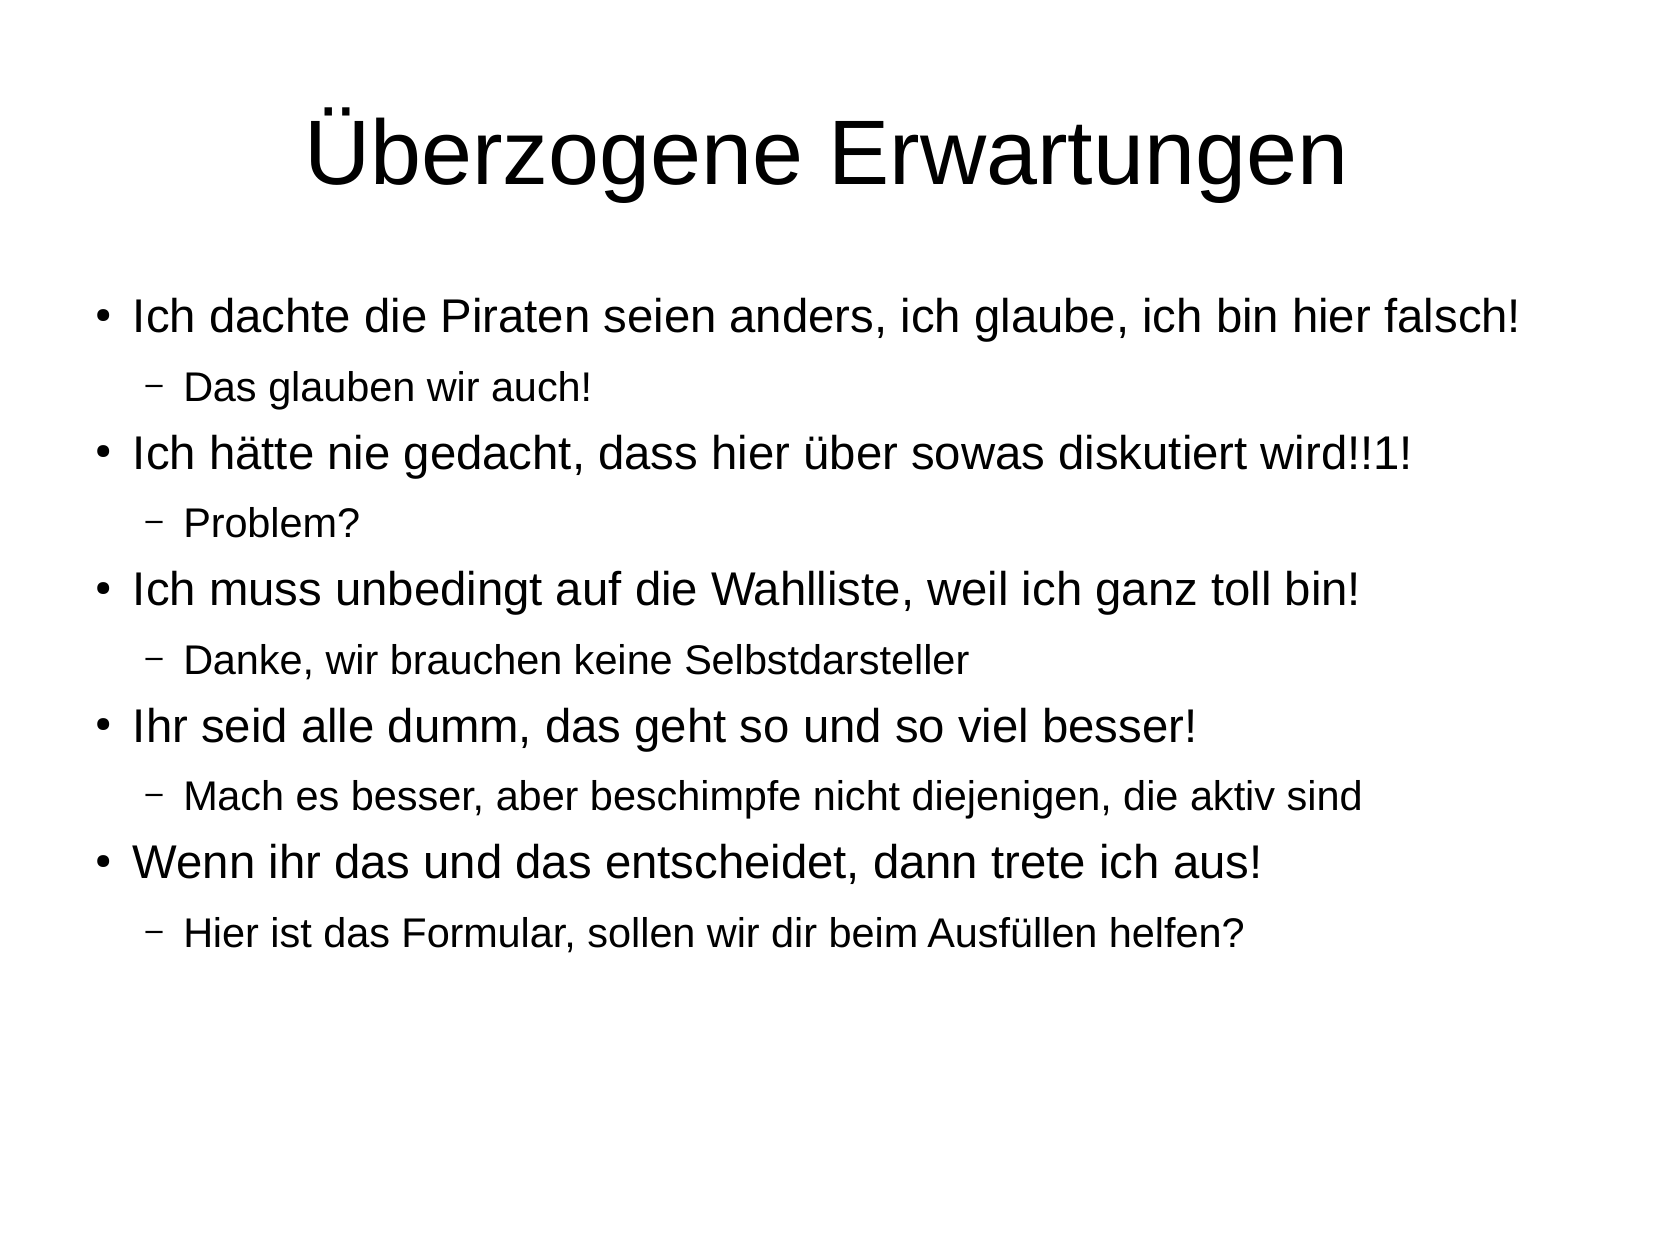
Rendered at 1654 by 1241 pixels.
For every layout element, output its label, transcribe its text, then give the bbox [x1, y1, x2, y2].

list Ich dachte die Piraten seien anders, ich glaube, ich bin hier falsch! Das glauben wir auch! Ich hätte nie gedacht, dass hier über sowas diskutiert wird!!1! Problem? Ich muss unbedingt auf die Wahlliste, weil ich ganz toll bin! Danke, wir brauchen keine Selbstdarsteller Ihr seid alle dumm, das geht so und so viel besser! Mach es besser, aber beschimpfe nicht diejenigen, die aktiv sind Wenn ihr das und das entscheidet, dann trete ich aus! Hier ist das Formular, sollen wir dir beim Ausfüllen helfen? [82, 290, 1538, 1010]
title Überzogene Erwartungen [82, 49, 1571, 257]
